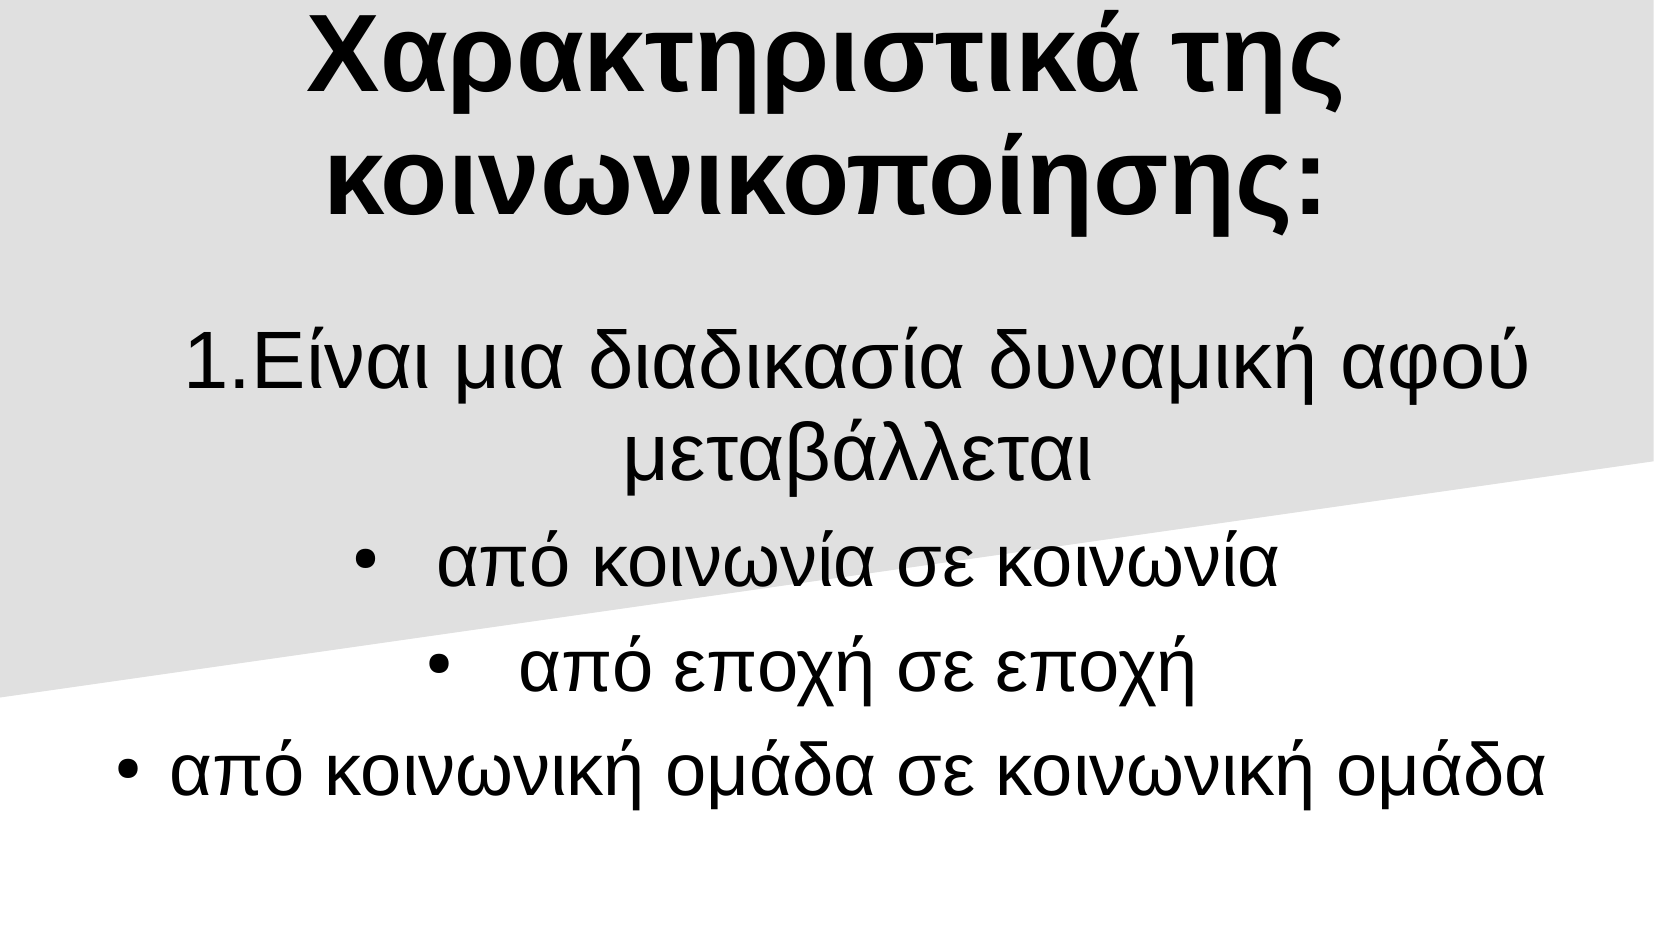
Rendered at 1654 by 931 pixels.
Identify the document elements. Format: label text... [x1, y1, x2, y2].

list 1.Είναι μια διαδικασία δυναμική αφού μεταβάλλεται από κοινωνία σε κοινωνία από εποχή σε εποχή από κοινωνική ομάδα σε κοινωνική ομάδα [105, 315, 1549, 888]
title Χαρακτηριστικά της κοινωνικοποίησης: [82, 0, 1571, 238]
